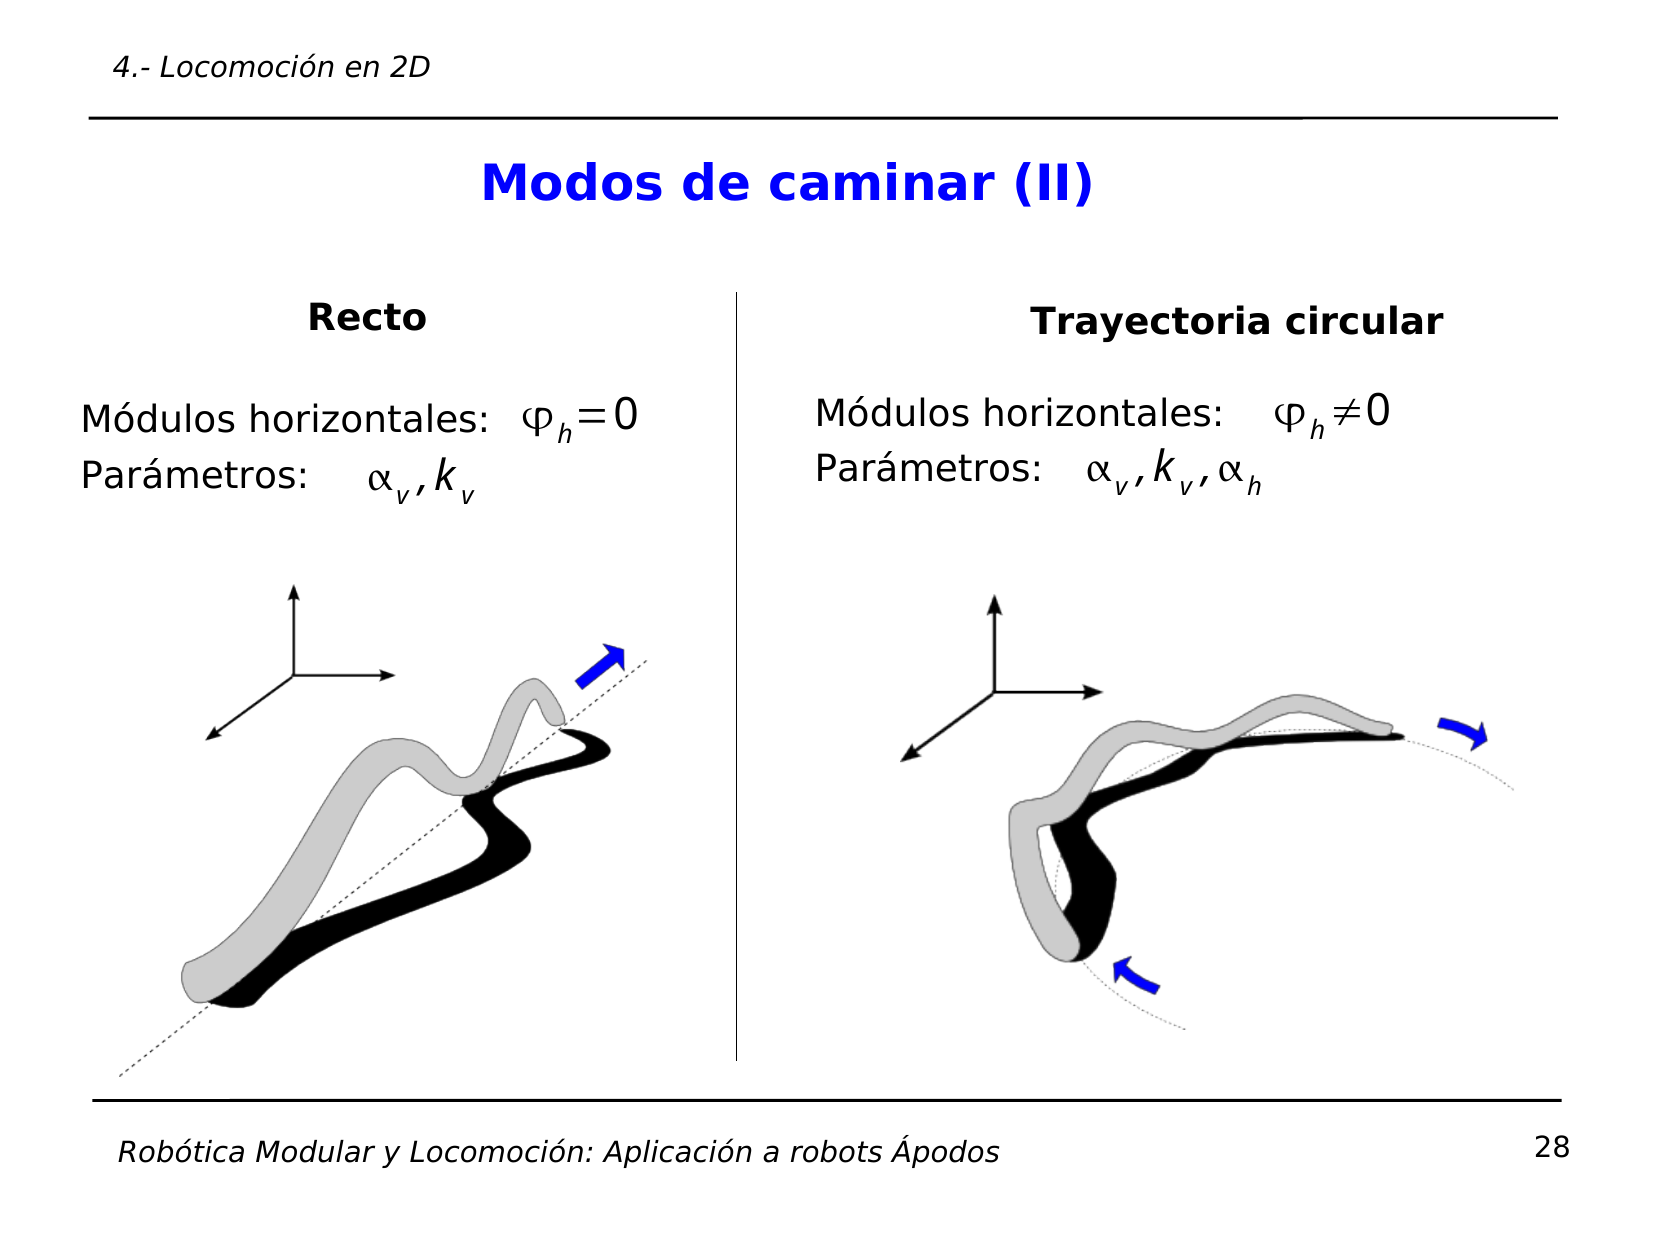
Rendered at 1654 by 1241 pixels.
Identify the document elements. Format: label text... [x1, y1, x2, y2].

picture [900, 594, 1516, 1030]
text_box Módulos horizontales: Parámetros: [787, 383, 1257, 498]
chart [510, 387, 646, 451]
text_box Robótica Modular y Locomoción: Aplicación a robots Ápodos [103, 1127, 1017, 1177]
text_box Módulos horizontales: Parámetros: [53, 390, 511, 505]
chart [1074, 383, 1400, 503]
chart [356, 450, 486, 512]
text_box 4.- Locomoción en 2D [97, 42, 447, 93]
text_box Recto [292, 287, 440, 347]
text_box Trayectoria circular [1015, 292, 1452, 351]
text_box Modos de caminar (II) [465, 146, 1099, 220]
picture [119, 584, 648, 1077]
